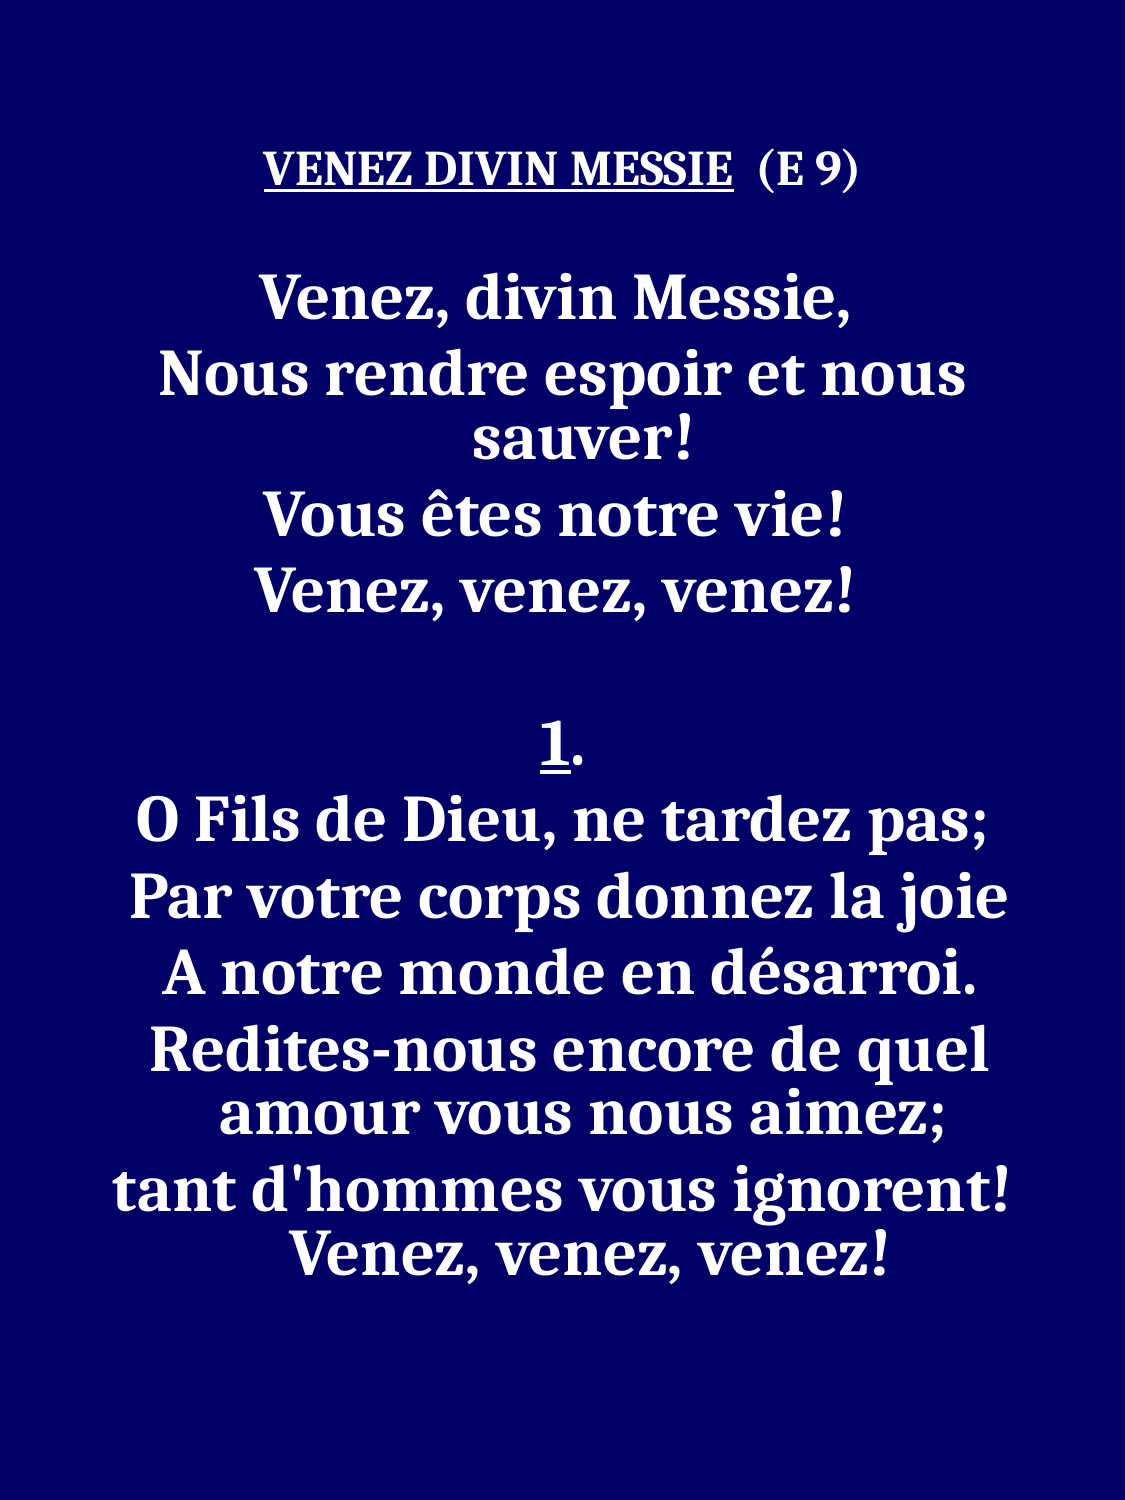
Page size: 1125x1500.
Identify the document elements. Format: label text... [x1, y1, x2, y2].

text_box VENEZ DIVIN MESSIE (E 9) Venez, divin Messie, Nous rendre espoir et nous sauver! Vous êtes notre vie! Venez, venez, venez! 1. O Fils de Dieu, ne tardez pas; Par votre corps donnez la joie A notre monde en désarroi. Redites-nous encore de quel amour vous nous aimez; tant d'hommes vous ignorent! Venez, venez, venez! [27, 47, 1099, 1359]
